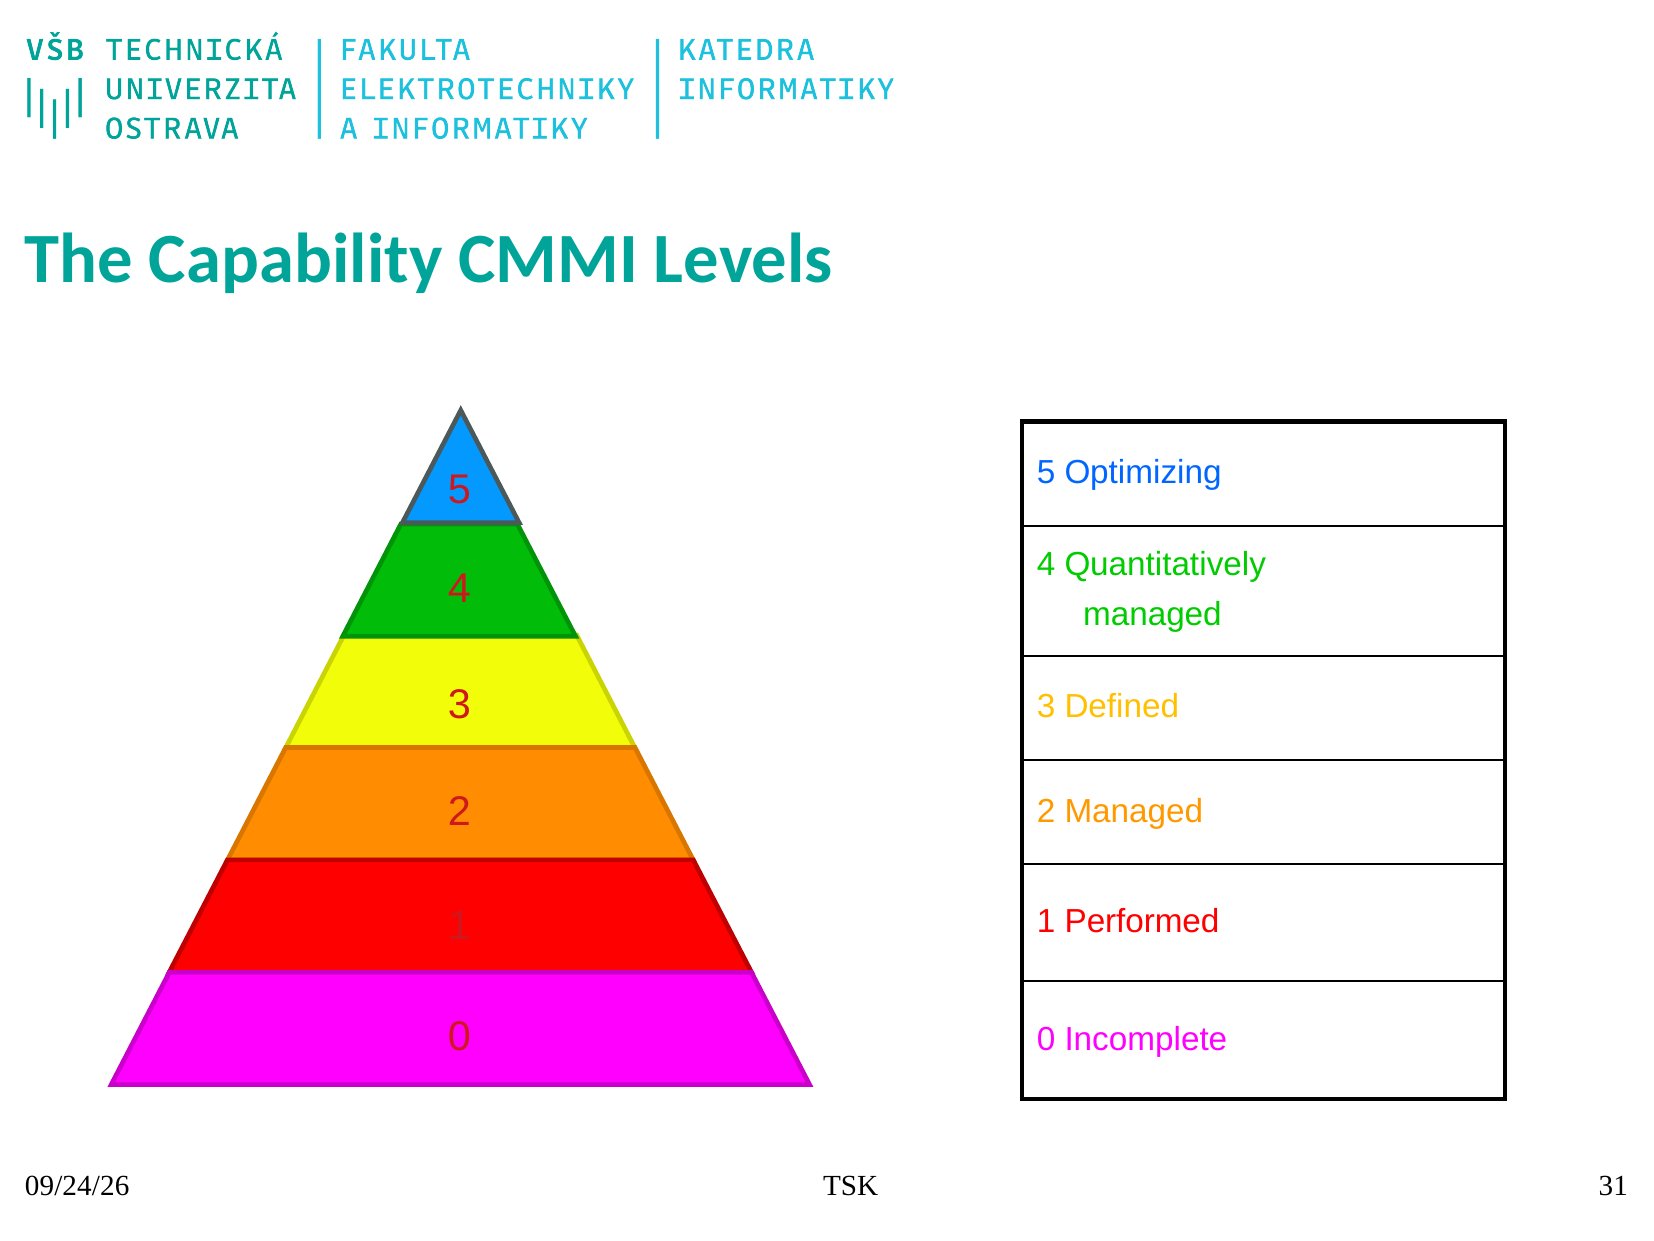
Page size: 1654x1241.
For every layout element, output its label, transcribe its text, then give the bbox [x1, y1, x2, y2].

title The Capability CMMI Levels [24, 169, 1629, 300]
text_box 3 [433, 673, 489, 738]
text_box 4 [433, 557, 489, 621]
text_box [435, 410, 486, 458]
picture [26, 31, 894, 139]
table_cell 4 Quantitatively managed [1024, 527, 1503, 655]
table_header 5 Optimizing [1024, 424, 1503, 525]
text_box 1 [433, 895, 489, 959]
text_box [111, 463, 810, 1085]
table_cell 0 Incomplete [1024, 982, 1503, 1097]
table_cell 2 Managed [1024, 761, 1503, 863]
table_cell 1 Performed [1024, 865, 1503, 980]
text_box 5 [433, 458, 489, 523]
text_box 0 [433, 1005, 489, 1070]
table_cell 3 Defined [1024, 657, 1503, 759]
text_box 2 [433, 780, 489, 847]
